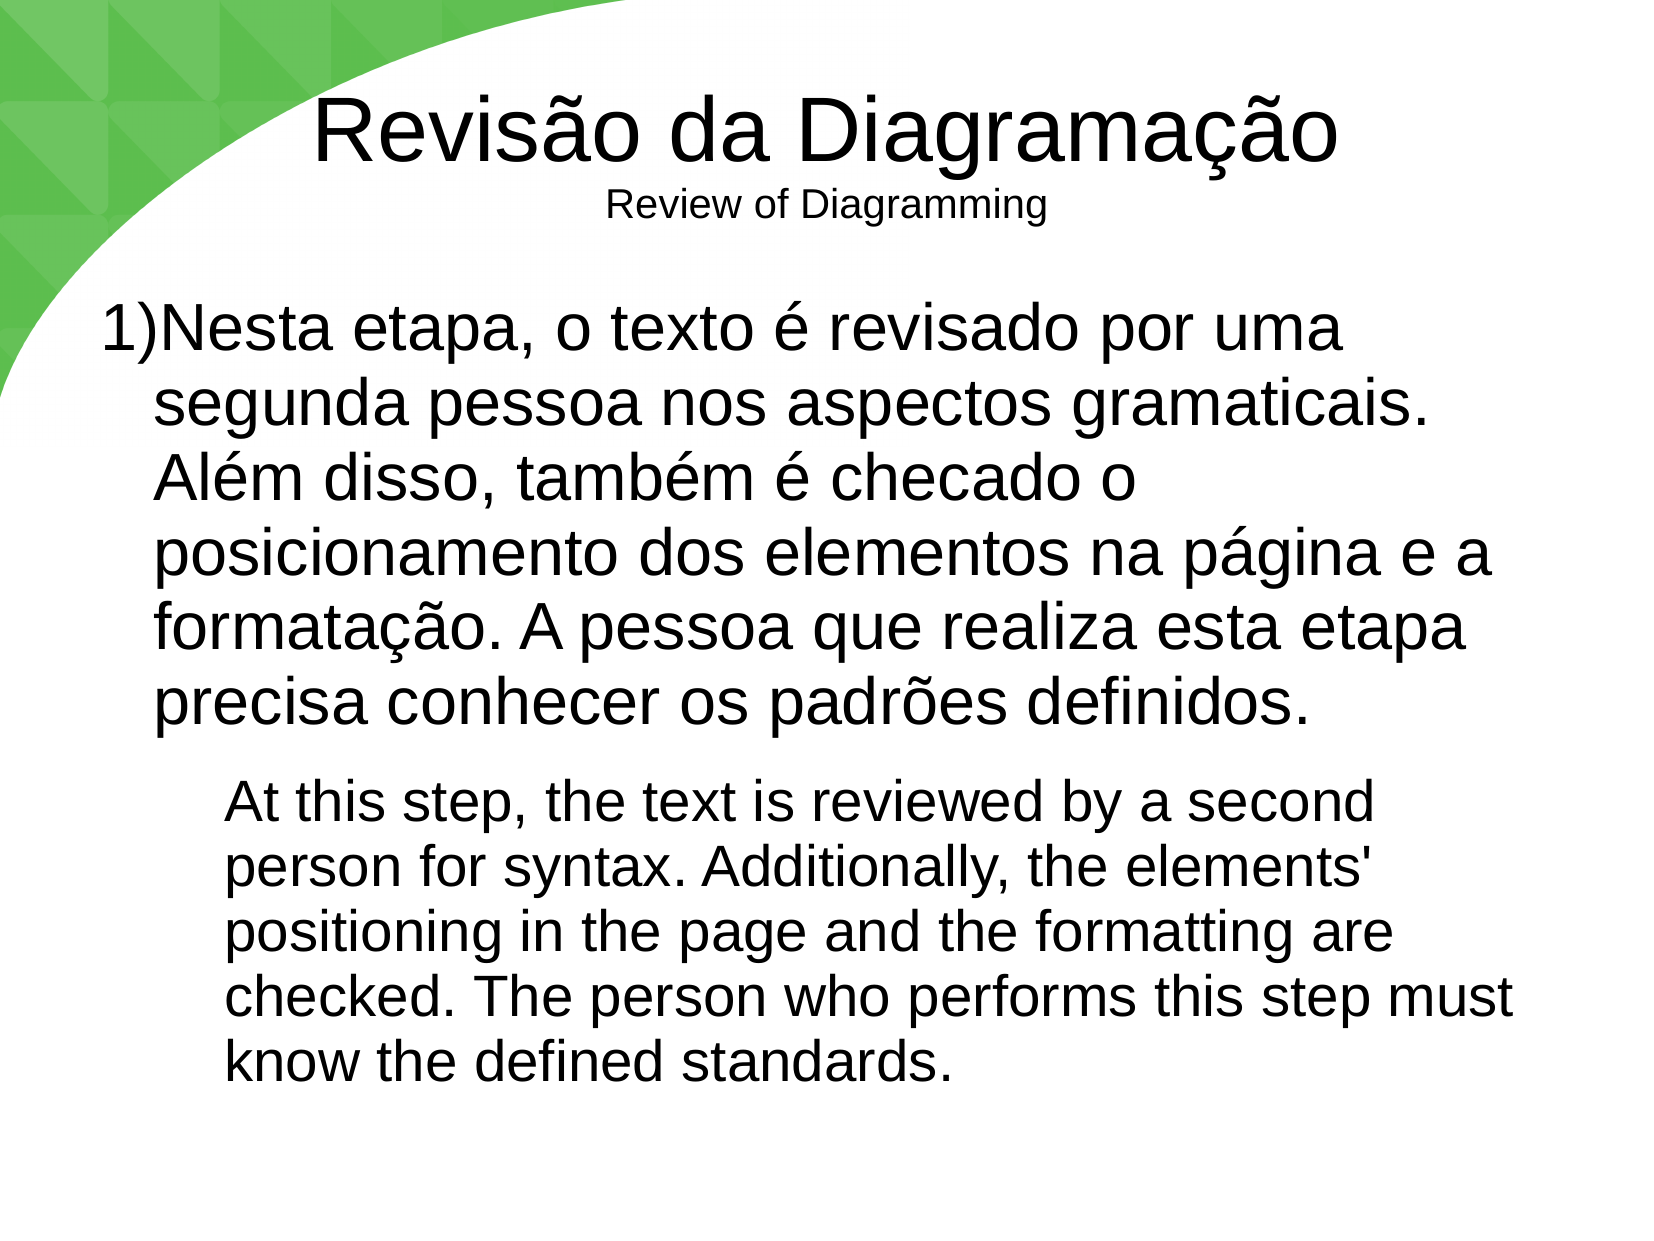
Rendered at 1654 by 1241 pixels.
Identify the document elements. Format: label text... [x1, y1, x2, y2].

list Nesta etapa, o texto é revisado por uma segunda pessoa nos aspectos gramaticais. Além disso, também é checado o posicionamento dos elementos na página e a formatação. A pessoa que realiza esta etapa precisa conhecer os padrões definidos. At this step, the text is reviewed by a second person for syntax. Additionally, the elements' positioning in the page and the formatting are checked. The person who performs this step must know the defined standards. [82, 290, 1571, 1109]
title Revisão da Diagramação Review of Diagramming [82, 49, 1571, 257]
